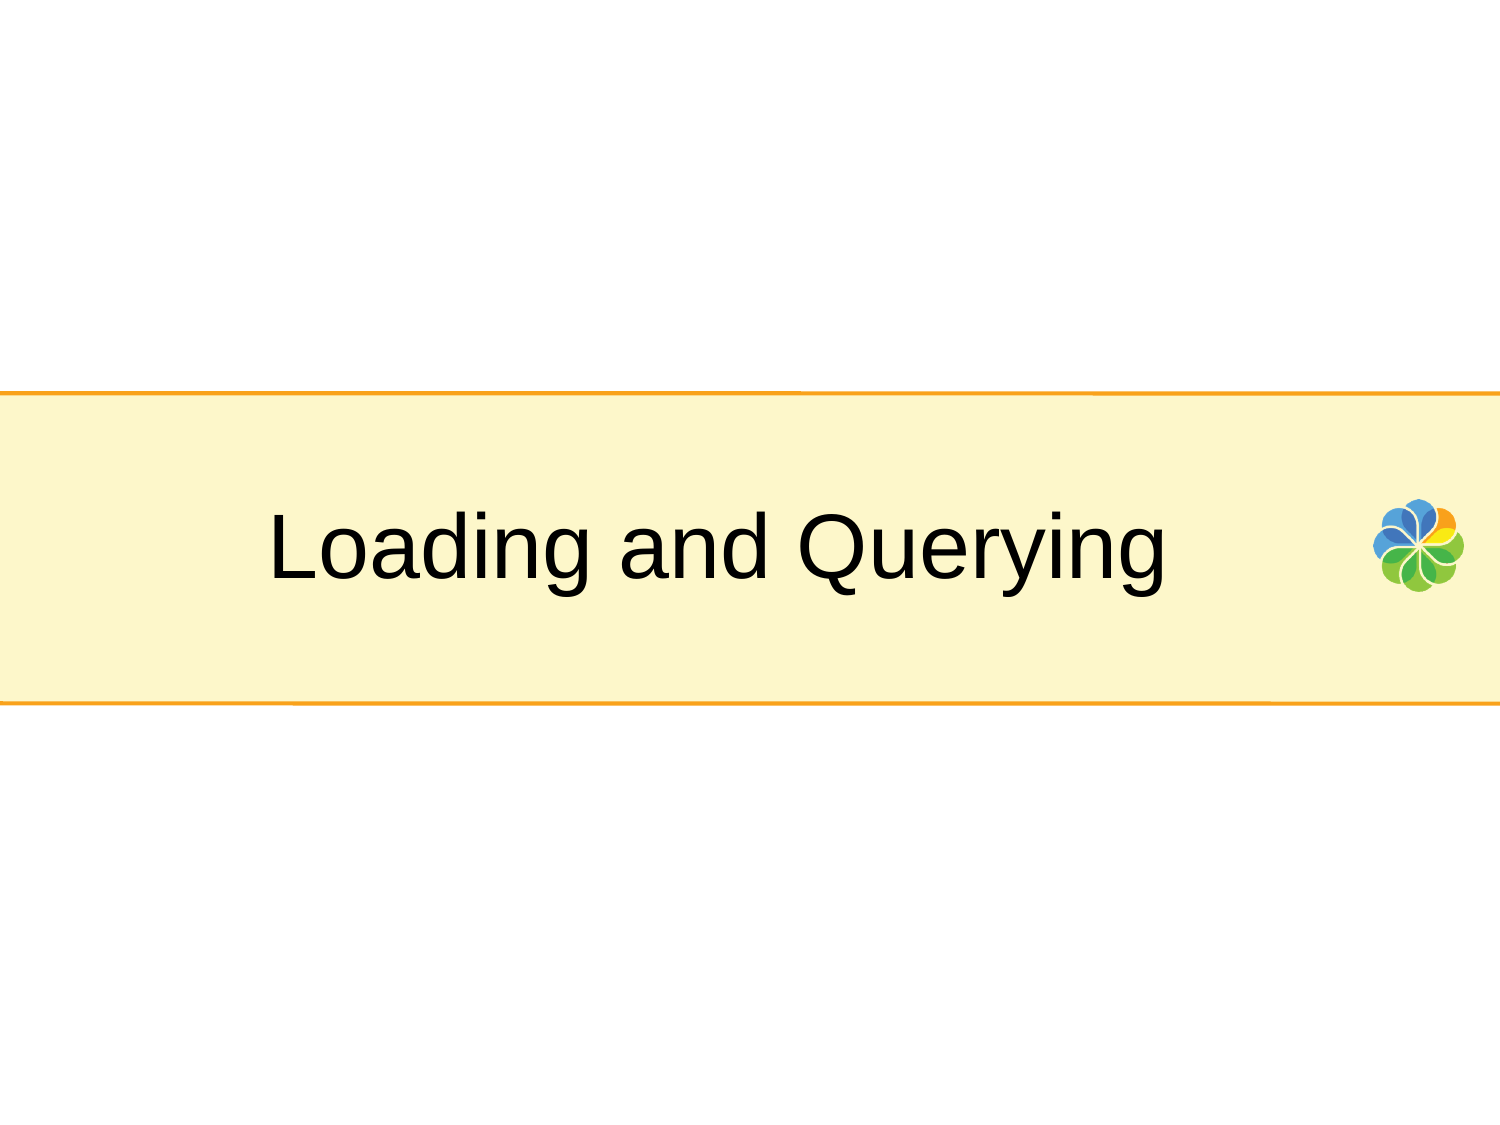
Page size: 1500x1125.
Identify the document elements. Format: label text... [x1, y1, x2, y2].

picture [1394, 499, 1464, 592]
title Loading and Querying [43, 479, 1394, 618]
